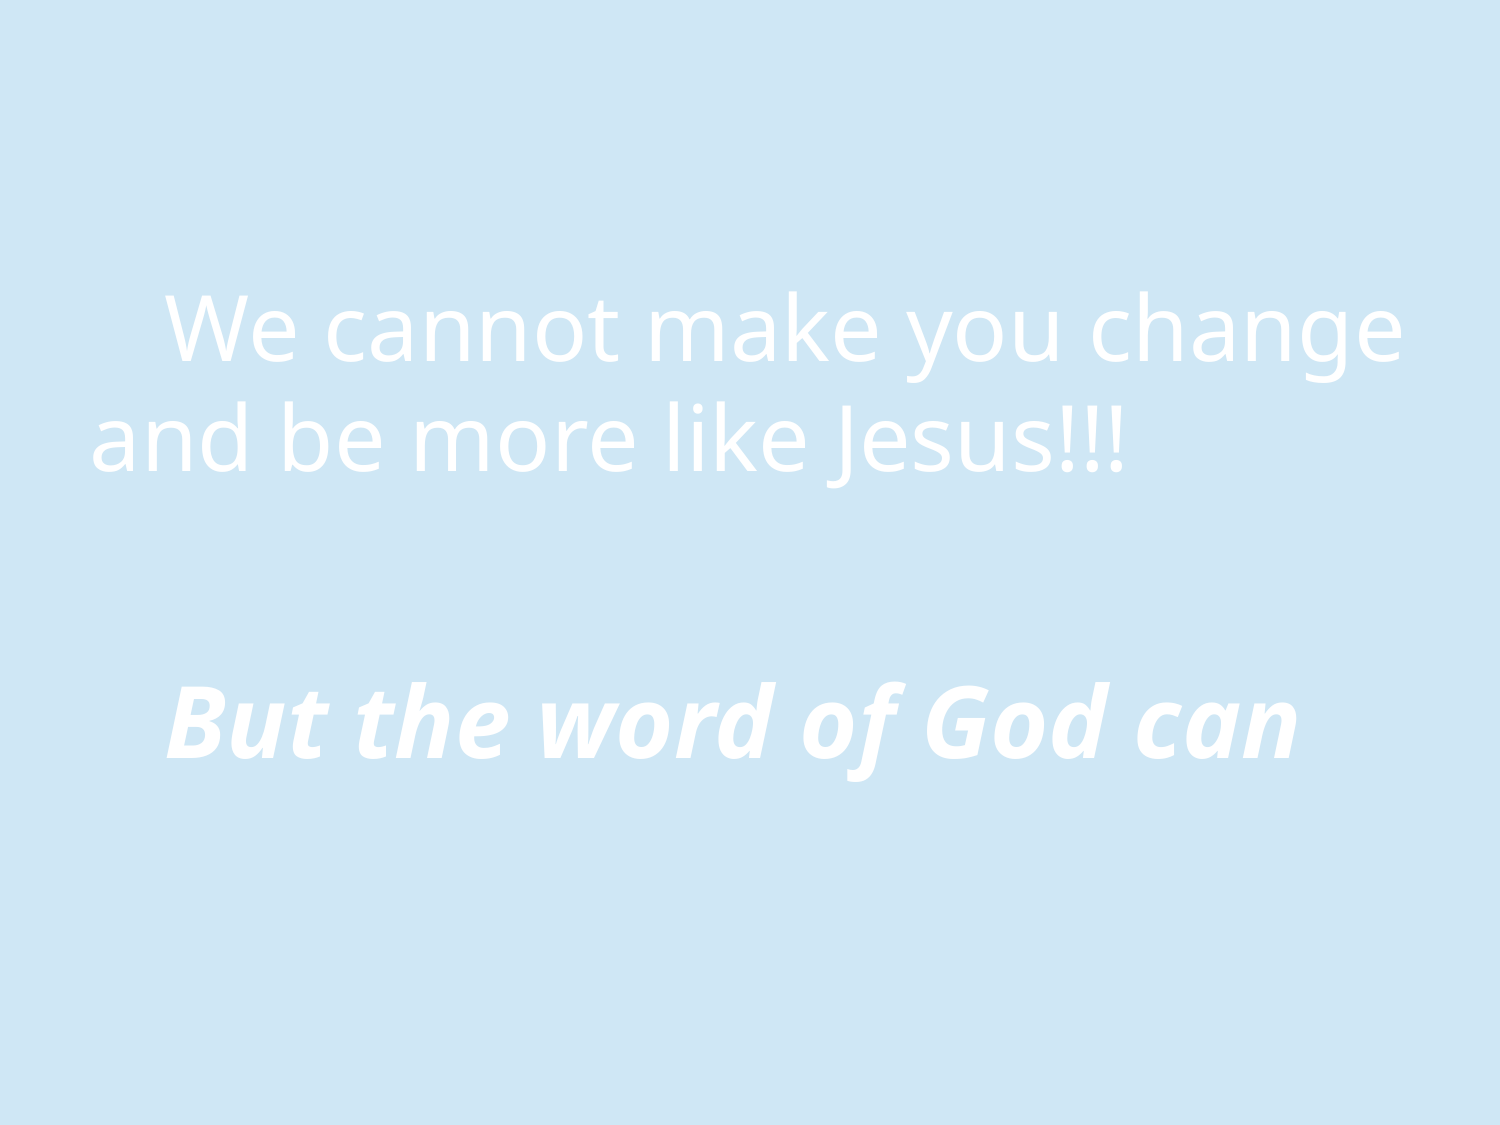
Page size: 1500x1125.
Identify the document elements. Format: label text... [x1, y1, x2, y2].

list We cannot make you change and be more like Jesus!!! But the word of God can [75, 262, 1425, 1035]
